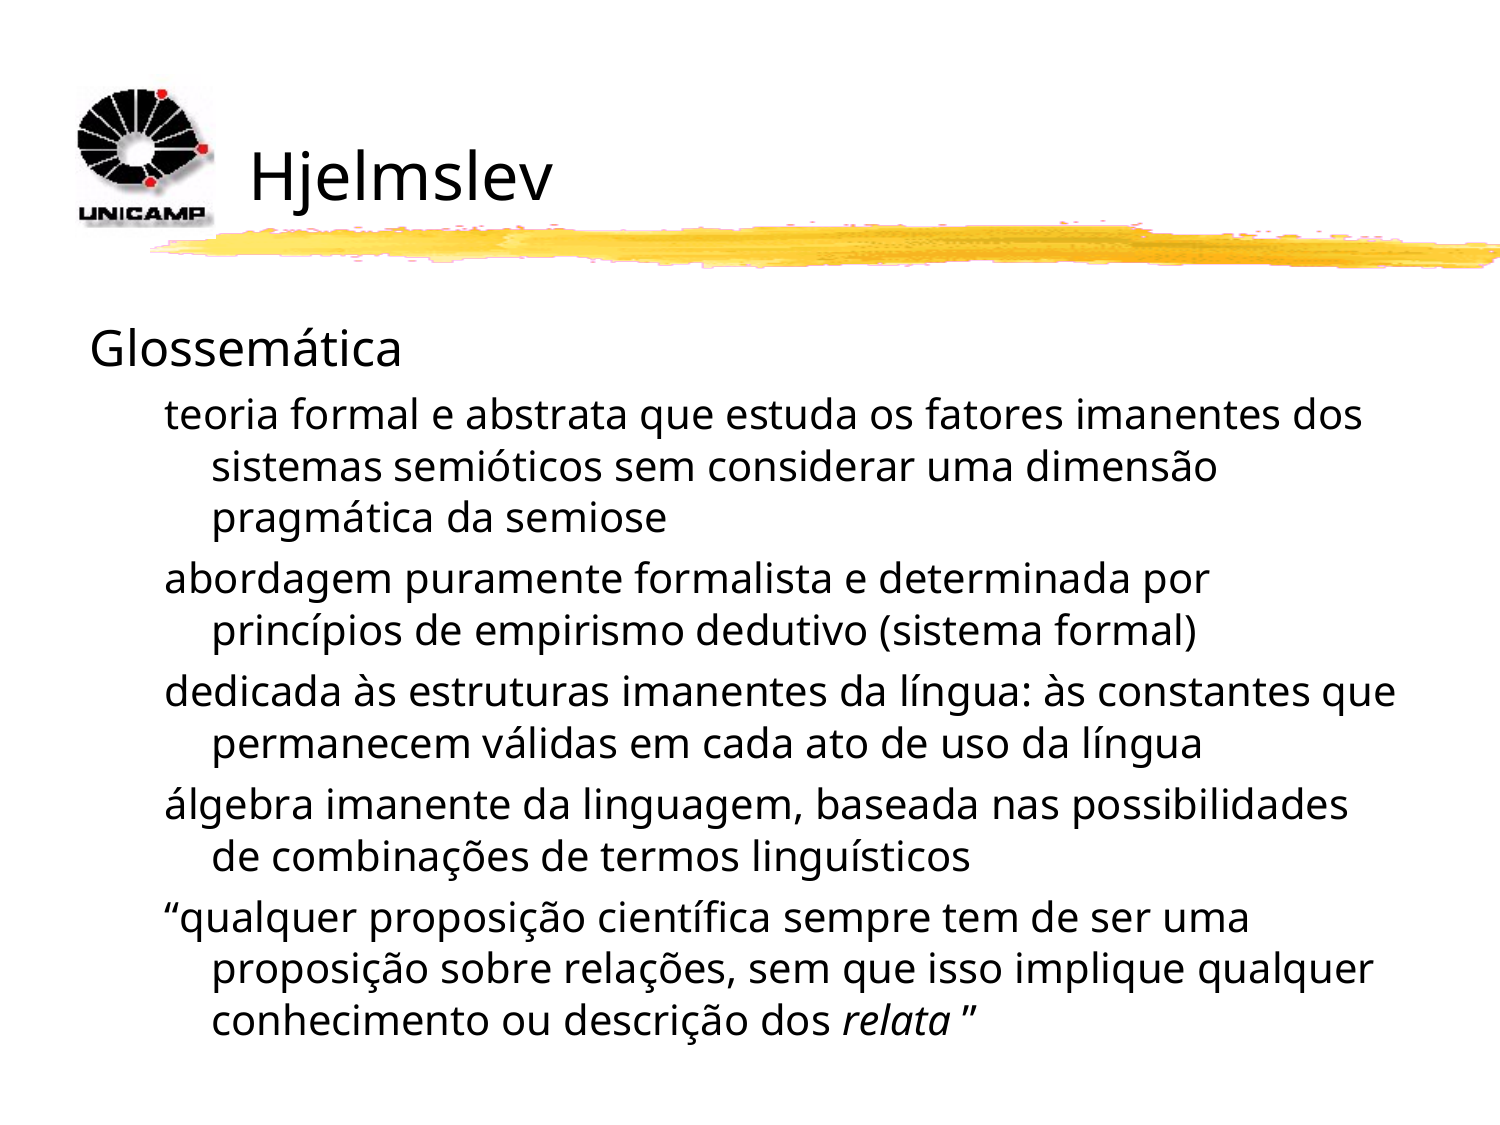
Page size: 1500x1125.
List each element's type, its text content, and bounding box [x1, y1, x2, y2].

list Glossemática teoria formal e abstrata que estuda os fatores imanentes dos sistemas semióticos sem considerar uma dimensão pragmática da semiose abordagem puramente formalista e determinada por princípios de empirismo dedutivo (sistema formal) dedicada às estruturas imanentes da língua: às constantes que permanecem válidas em cada ato de uso da língua álgebra imanente da linguagem, baseada nas possibilidades de combinações de termos linguísticos “qualquer proposição científica sempre tem de ser uma proposição sobre relações, sem que isso implique qualquer conhecimento ou descrição dos relata ” [74, 309, 1417, 994]
picture [75, 74, 1500, 279]
title Hjelmslev [233, 37, 1434, 225]
